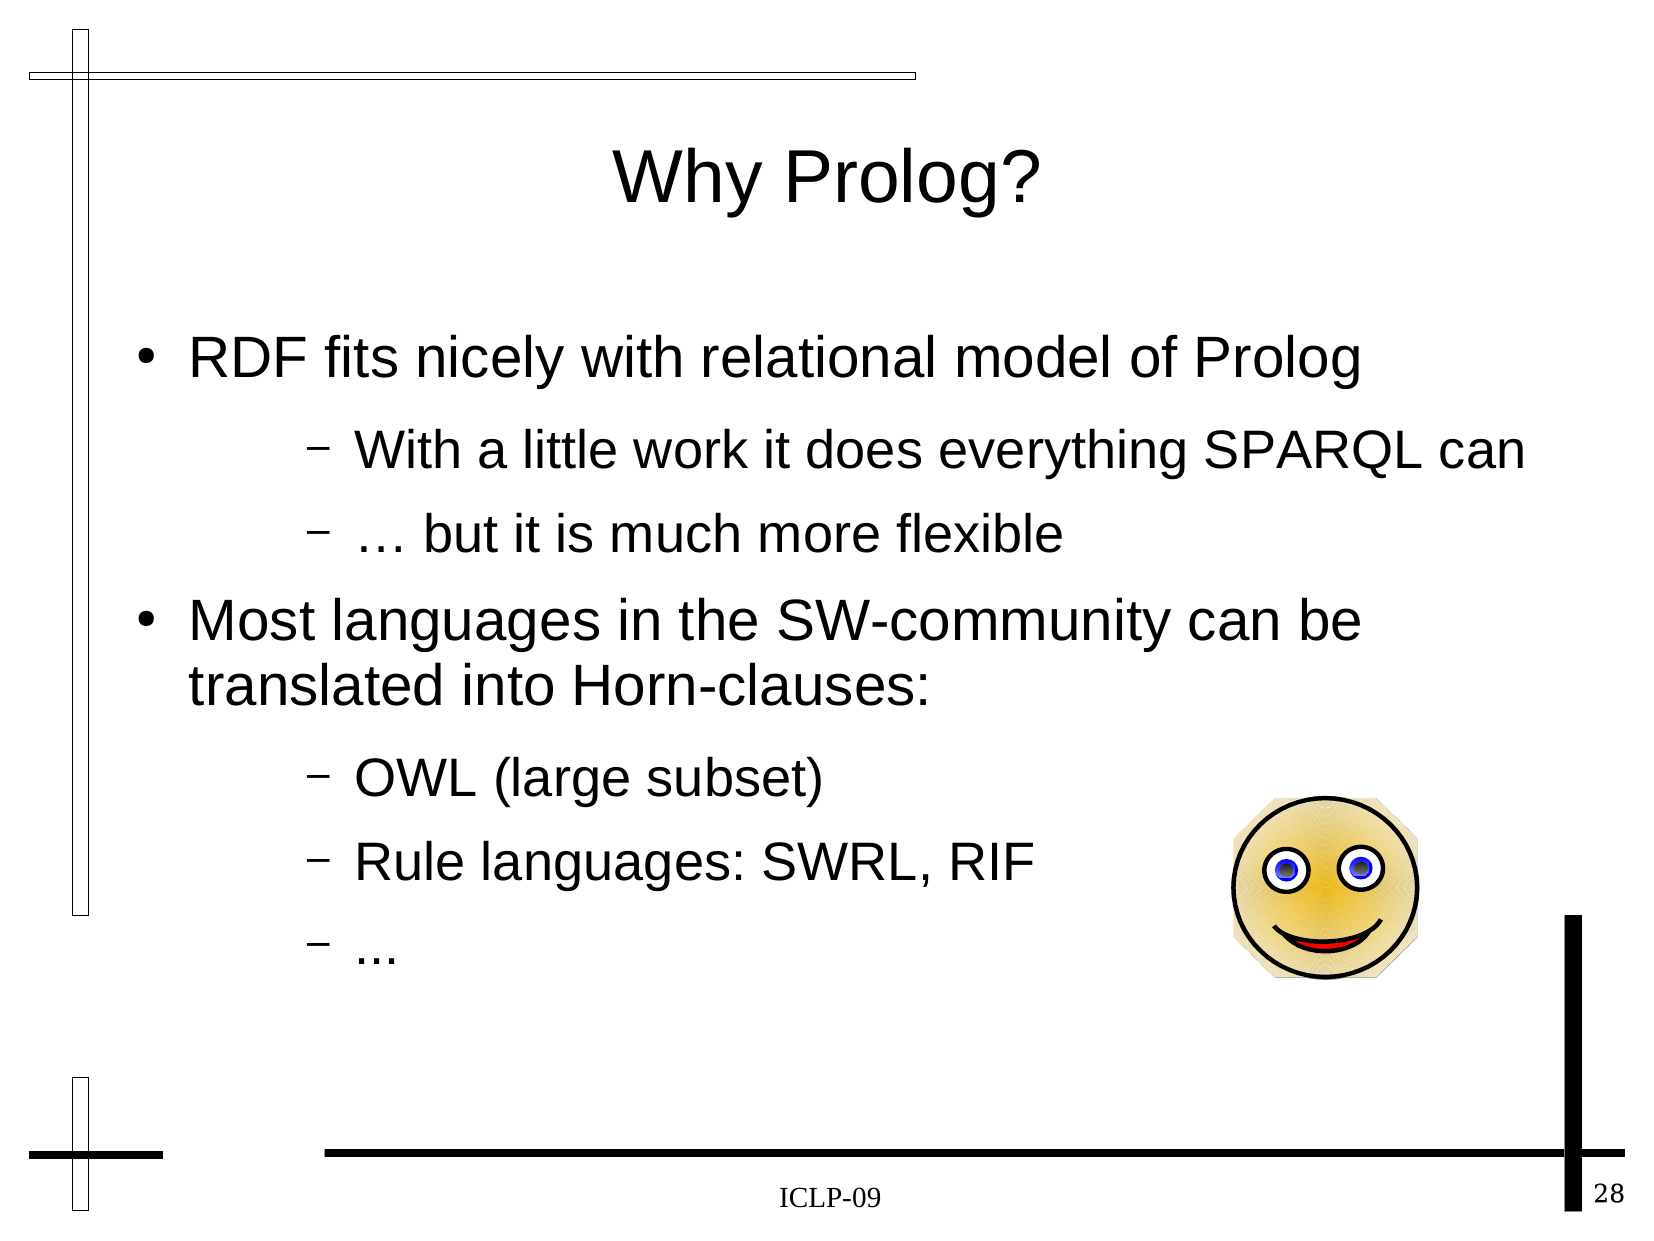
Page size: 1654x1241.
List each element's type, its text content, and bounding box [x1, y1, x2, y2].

picture [1181, 767, 1420, 986]
list RDF fits nicely with relational model of Prolog With a little work it does everything SPARQL can … but it is much more flexible Most languages in the SW-community can be translated into Horn-clauses: OWL (large subset) Rule languages: SWRL, RIF ... [118, 324, 1536, 1078]
title Why Prolog? [121, 88, 1534, 266]
